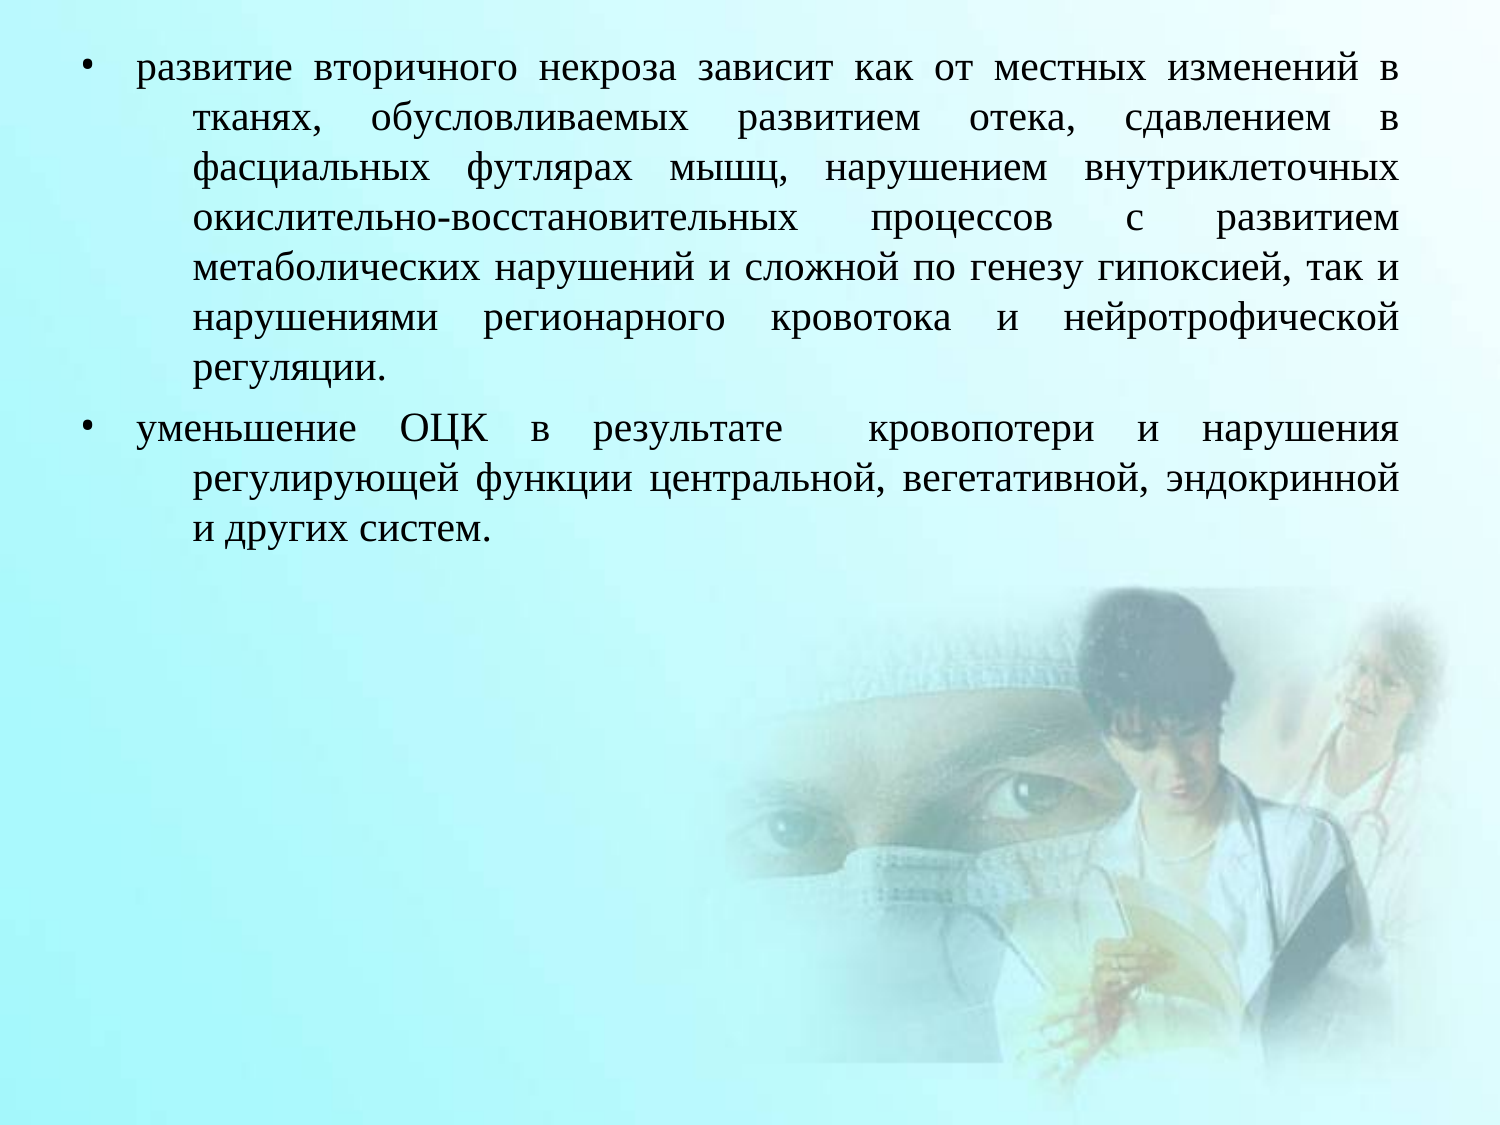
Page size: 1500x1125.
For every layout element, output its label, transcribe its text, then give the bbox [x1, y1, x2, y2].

list развитие вторичного некроза зависит как от местных изменений в тканях, обусловливаемых развитием отека, сдавлением в фасциальных футлярах мышц, нарушением внутриклеточных окислительно-восстановительных процессов с развитием метаболических нарушений и сложной по генезу гипоксией, так и нарушениями регионарного кровотока и нейротрофической регуляции. уменьшение ОЦК в результате кровопотери и нарушения регулирующей функции центральной, вегетативной, эндокринной и других систем. [64, 31, 1415, 681]
